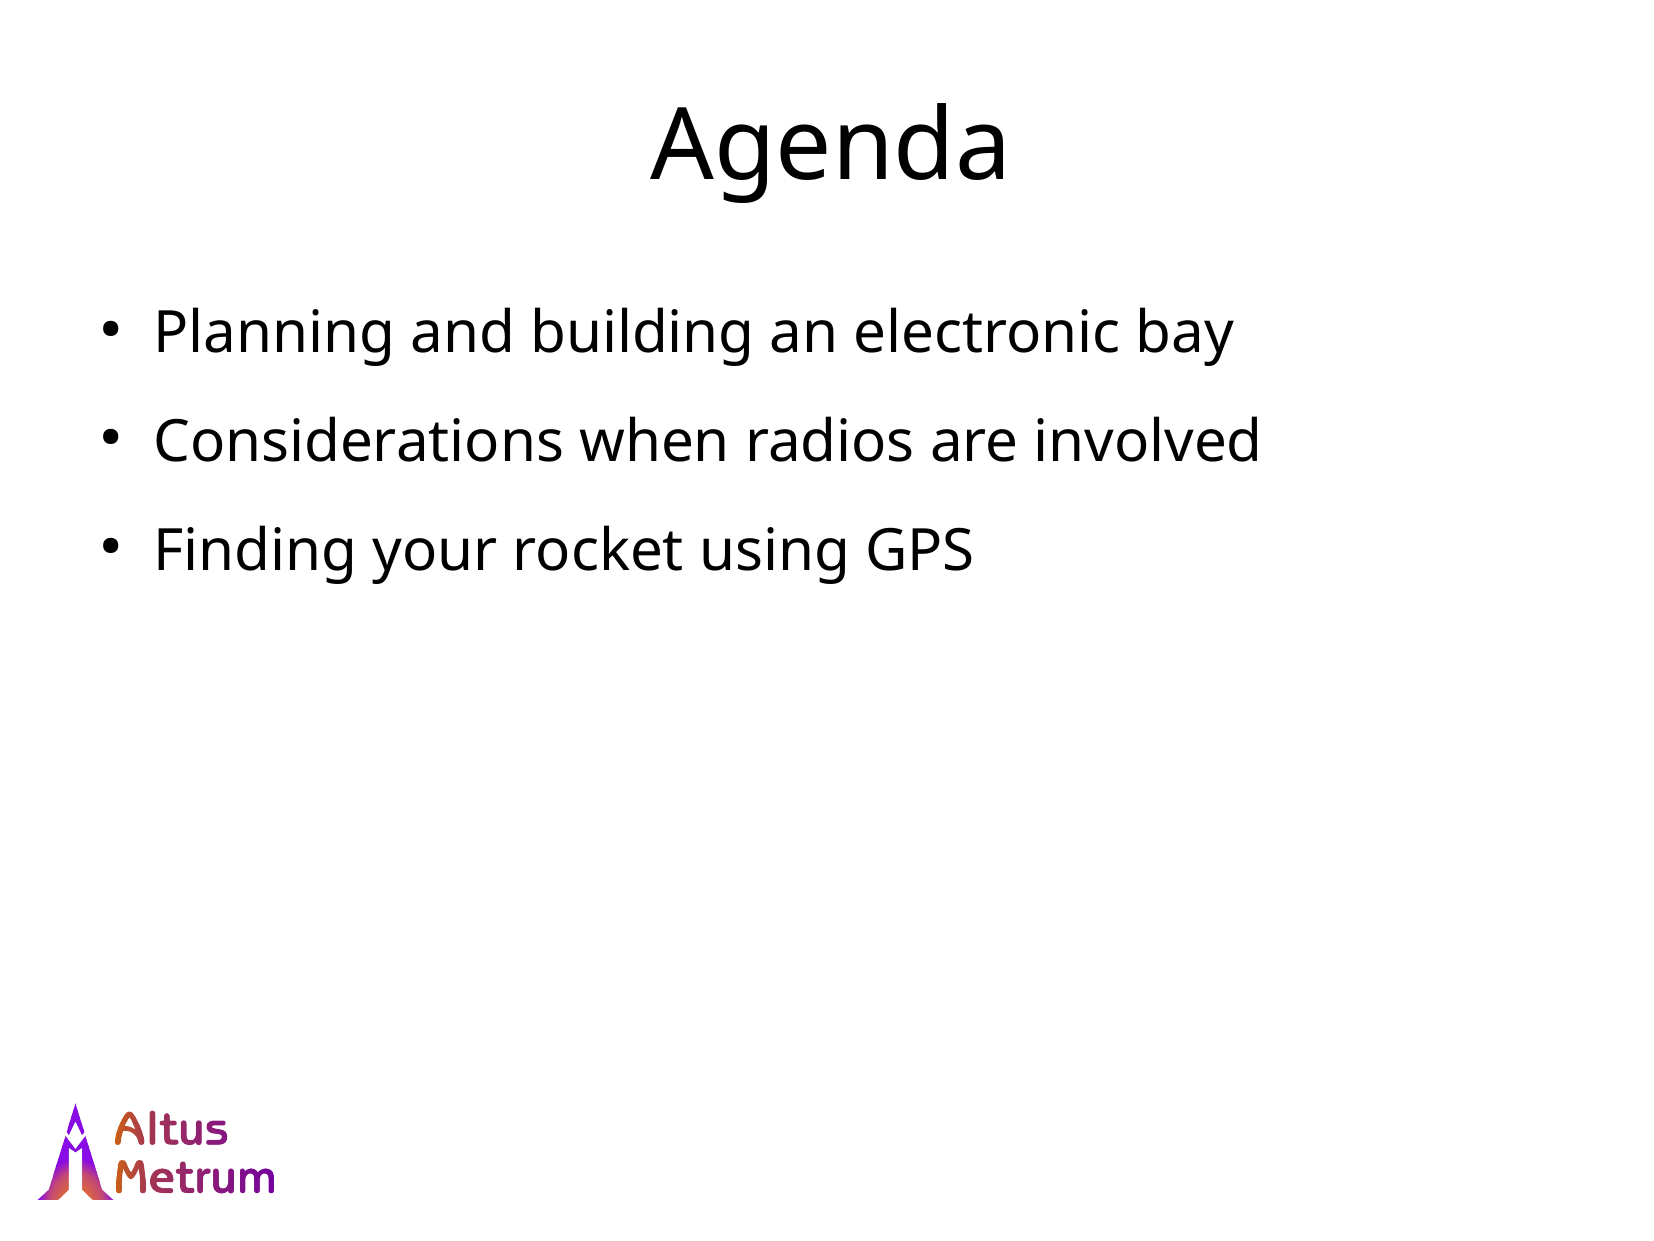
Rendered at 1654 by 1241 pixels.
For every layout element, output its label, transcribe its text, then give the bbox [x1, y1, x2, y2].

title Agenda [86, 55, 1576, 226]
picture [37, 1103, 274, 1200]
list Planning and building an electronic bay Considerations when radios are involved Finding your rocket using GPS [82, 290, 1571, 1094]
